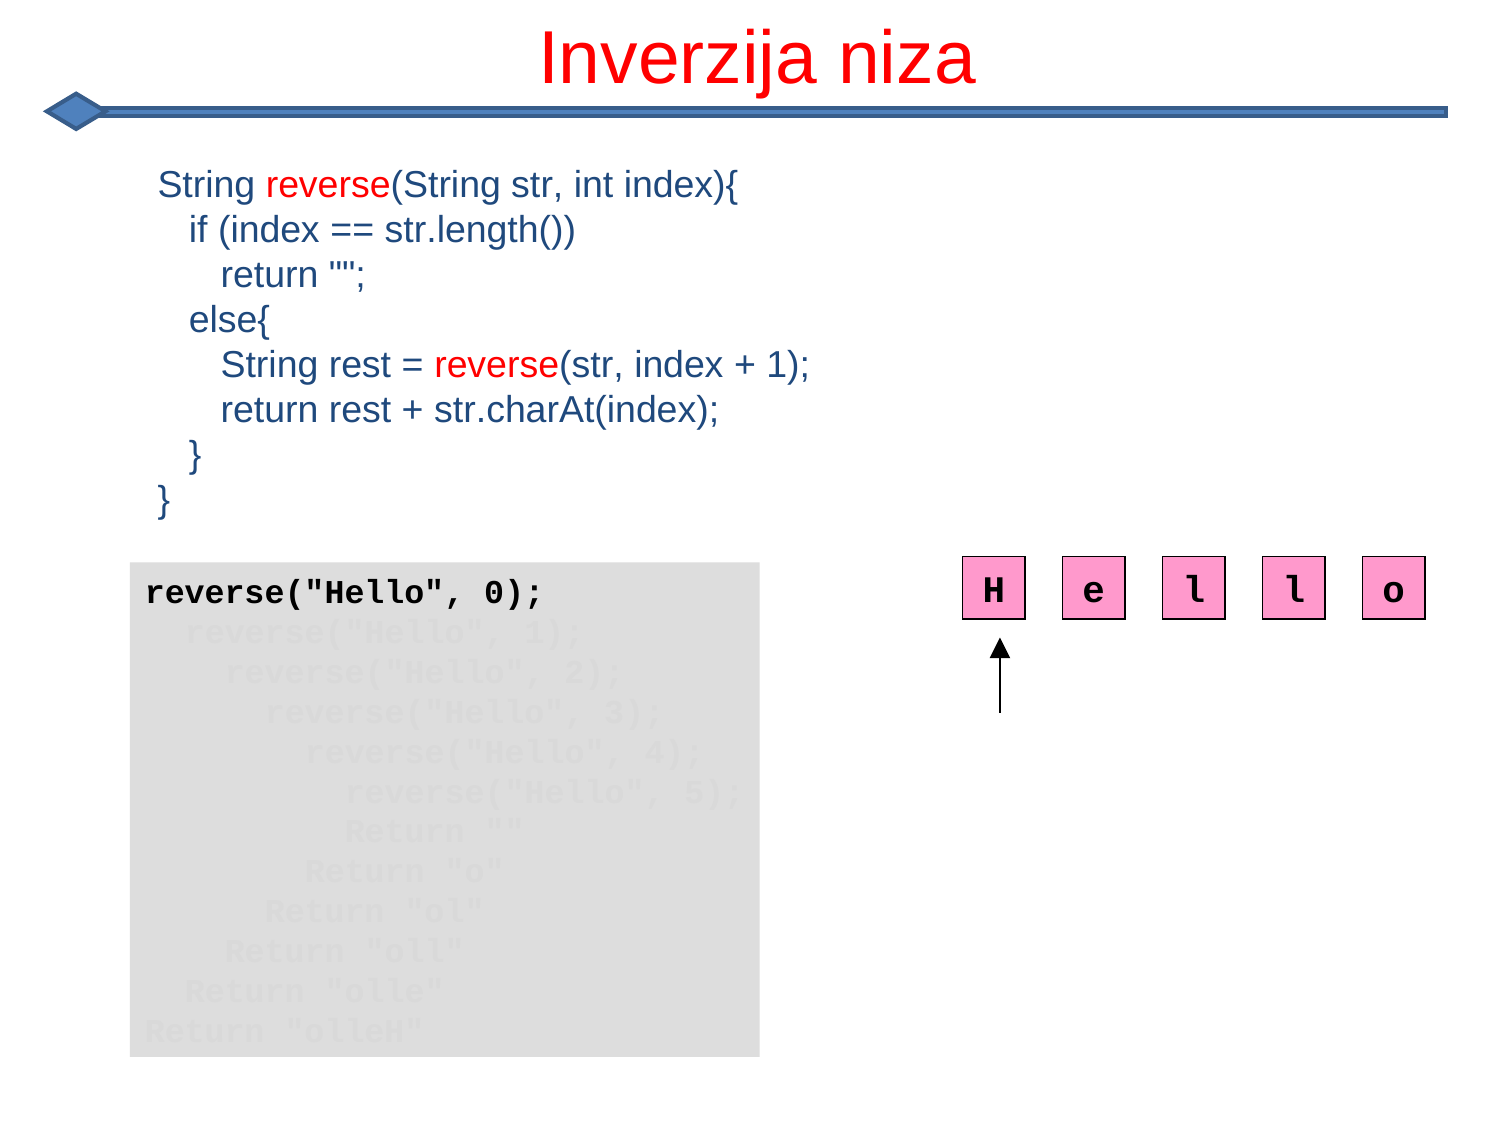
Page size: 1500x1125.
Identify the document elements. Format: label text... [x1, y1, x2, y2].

text_box reverse("Hello", 0); reverse("Hello", 1); reverse("Hello", 2); reverse("Hello", 3); reverse("Hello", 4); reverse("Hello", 5); Return "" Return "o" Return "ol" Return "oll" Return "olle" Return "olleH" [129, 562, 760, 1057]
text_box l [1262, 556, 1325, 620]
text_box H [962, 556, 1025, 620]
text_box String reverse(String str, int index){ if (index == str.length()) return ""; else{ String rest = reverse(str, index + 1); return rest + str.charAt(index); } } [142, 152, 826, 528]
title Inverzija niza [82, 0, 1433, 108]
text_box o [1362, 556, 1426, 620]
text_box e [1062, 556, 1126, 620]
text_box l [1162, 556, 1225, 620]
